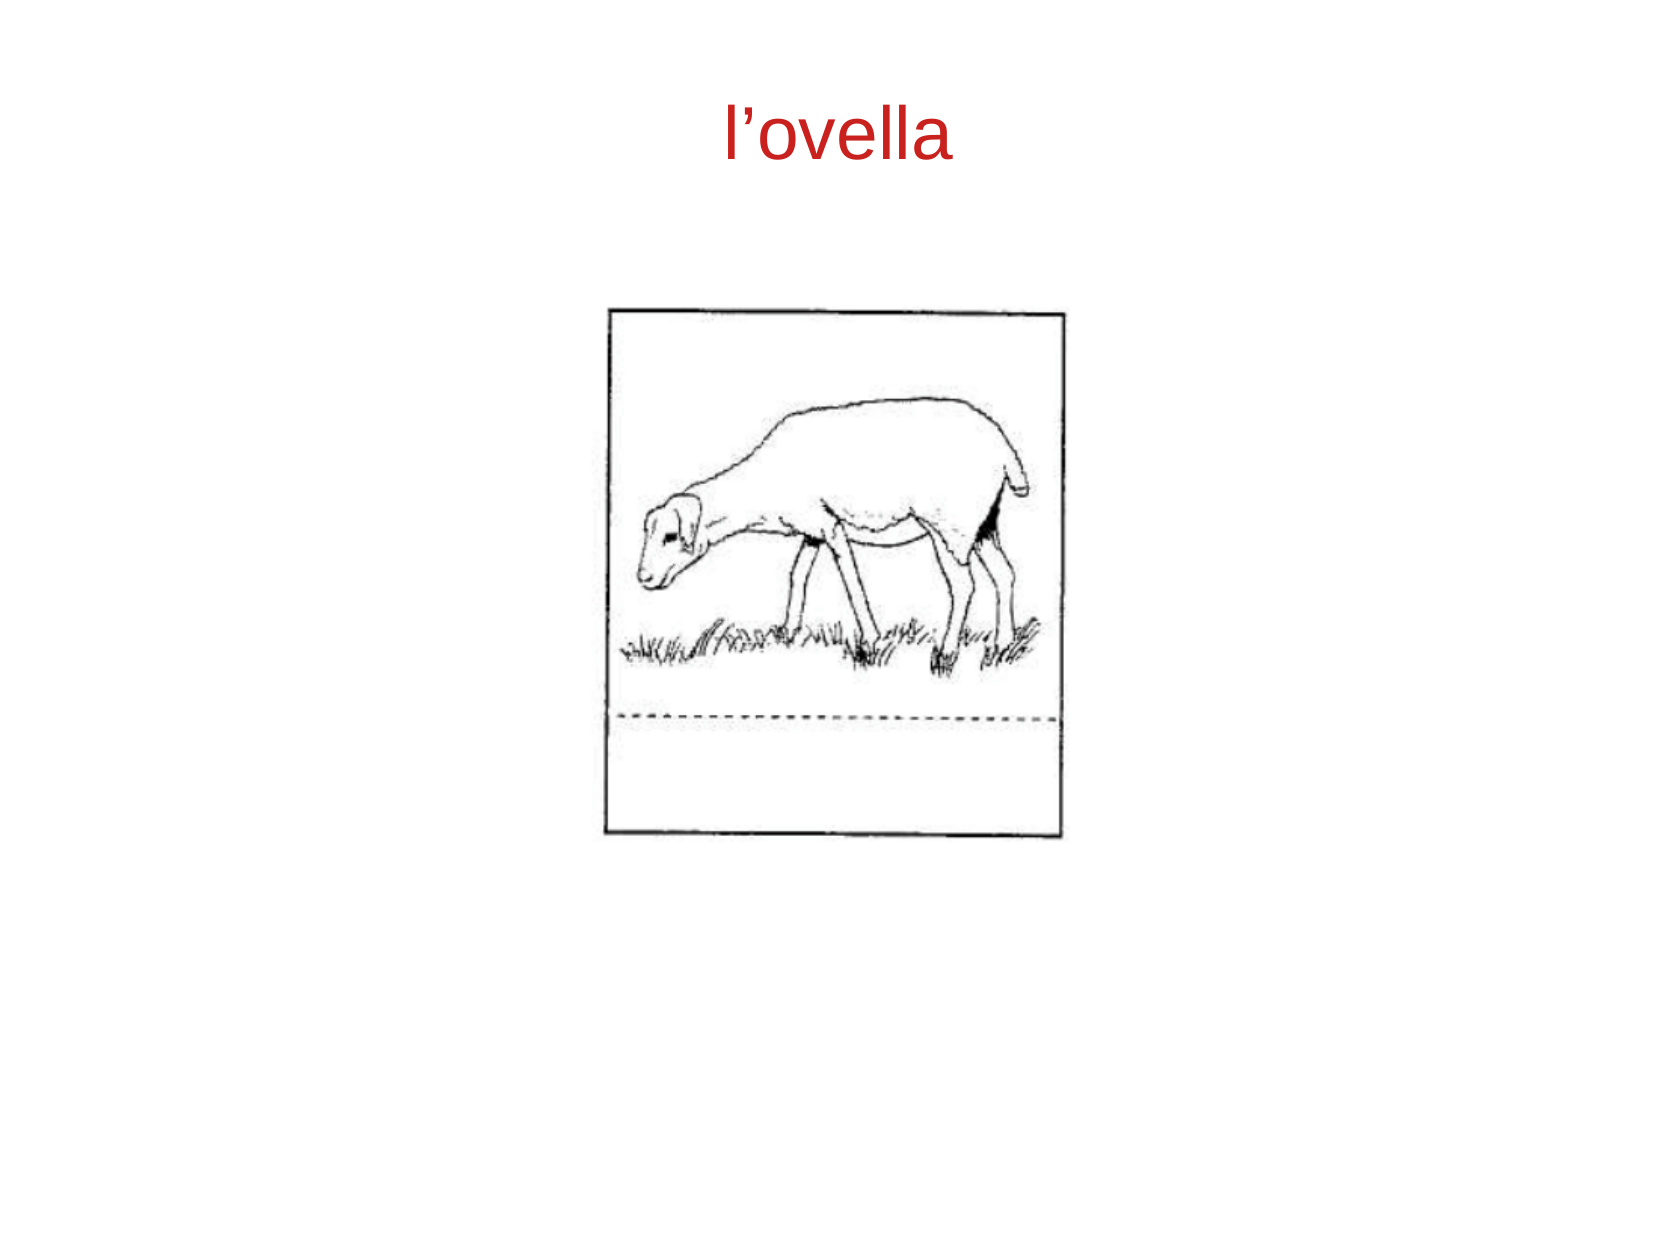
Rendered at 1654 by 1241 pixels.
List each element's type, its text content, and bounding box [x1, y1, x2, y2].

text_box l’ovella [389, 58, 1288, 201]
picture [581, 291, 1094, 873]
